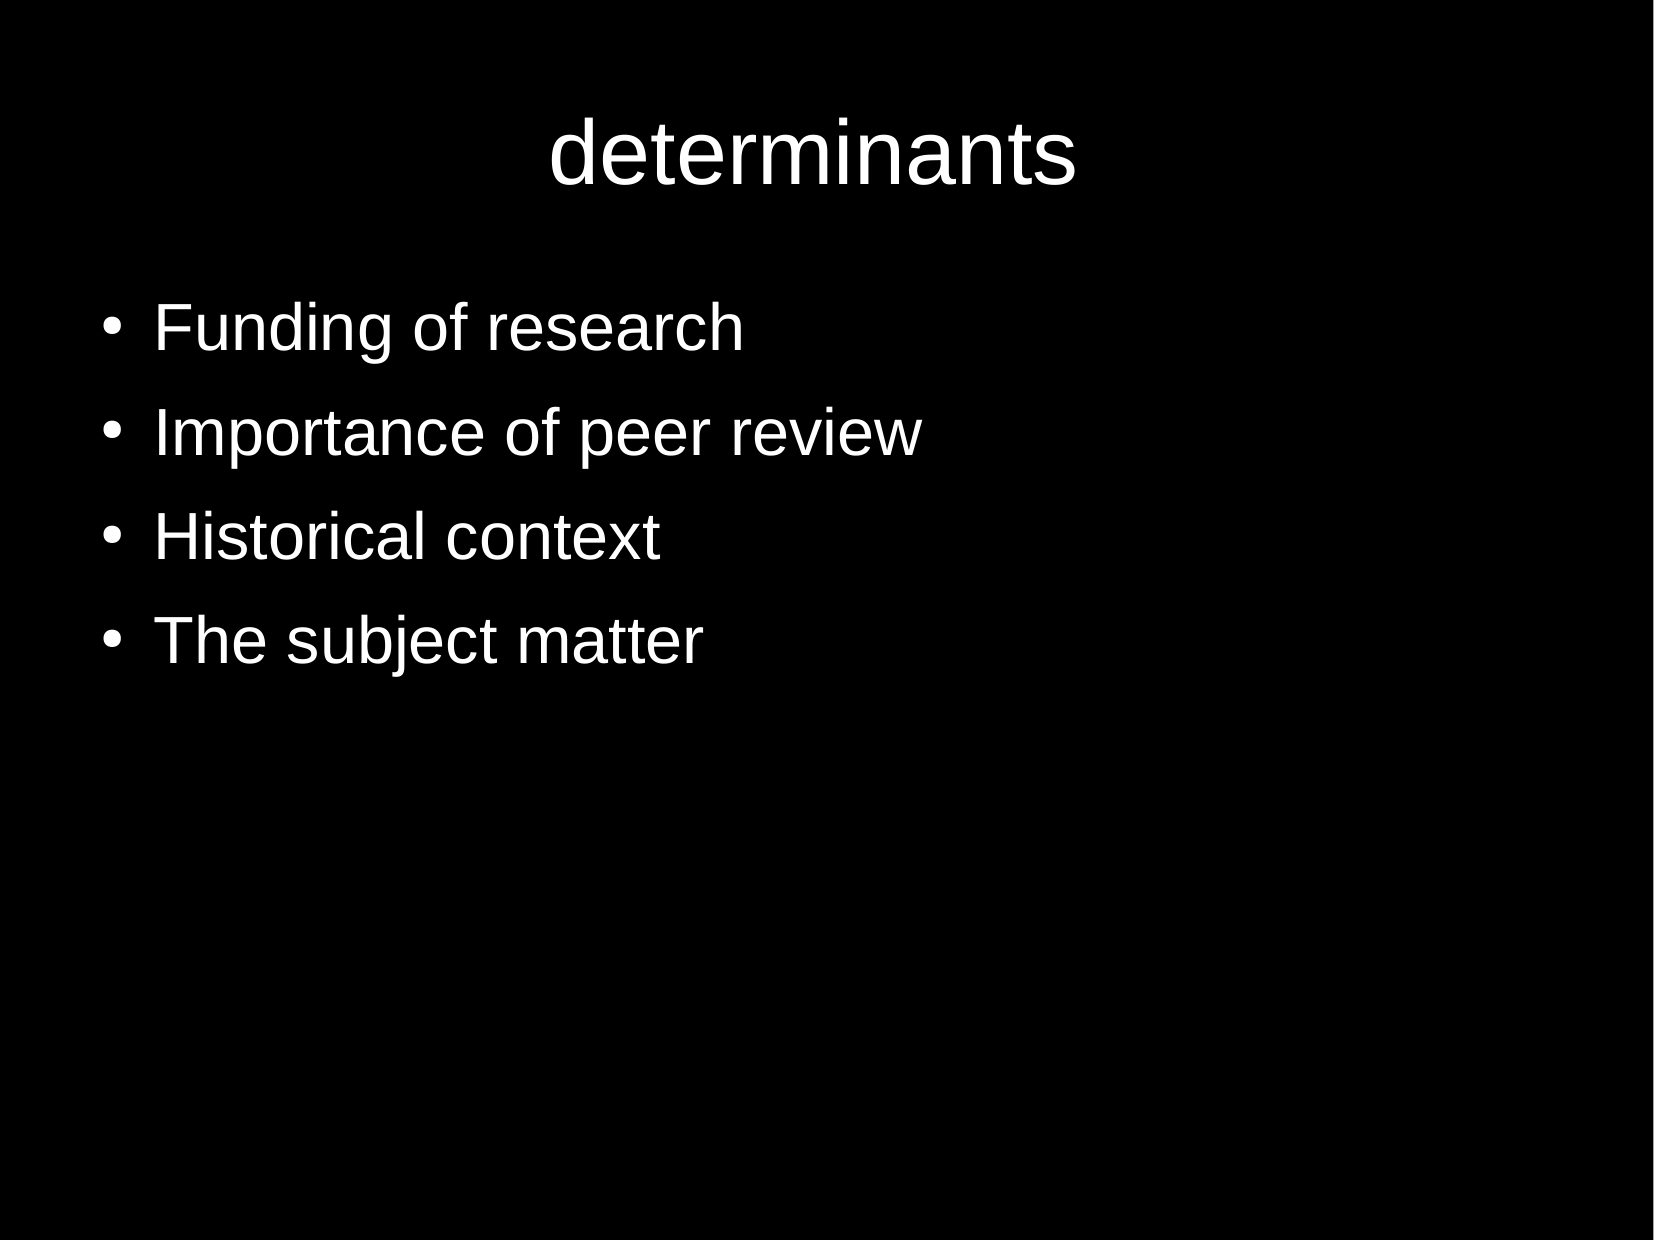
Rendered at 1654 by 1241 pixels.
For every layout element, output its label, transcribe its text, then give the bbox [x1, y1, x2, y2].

list Funding of research Importance of peer review Historical context The subject matter [82, 290, 1571, 1010]
title determinants [82, 49, 1571, 257]
